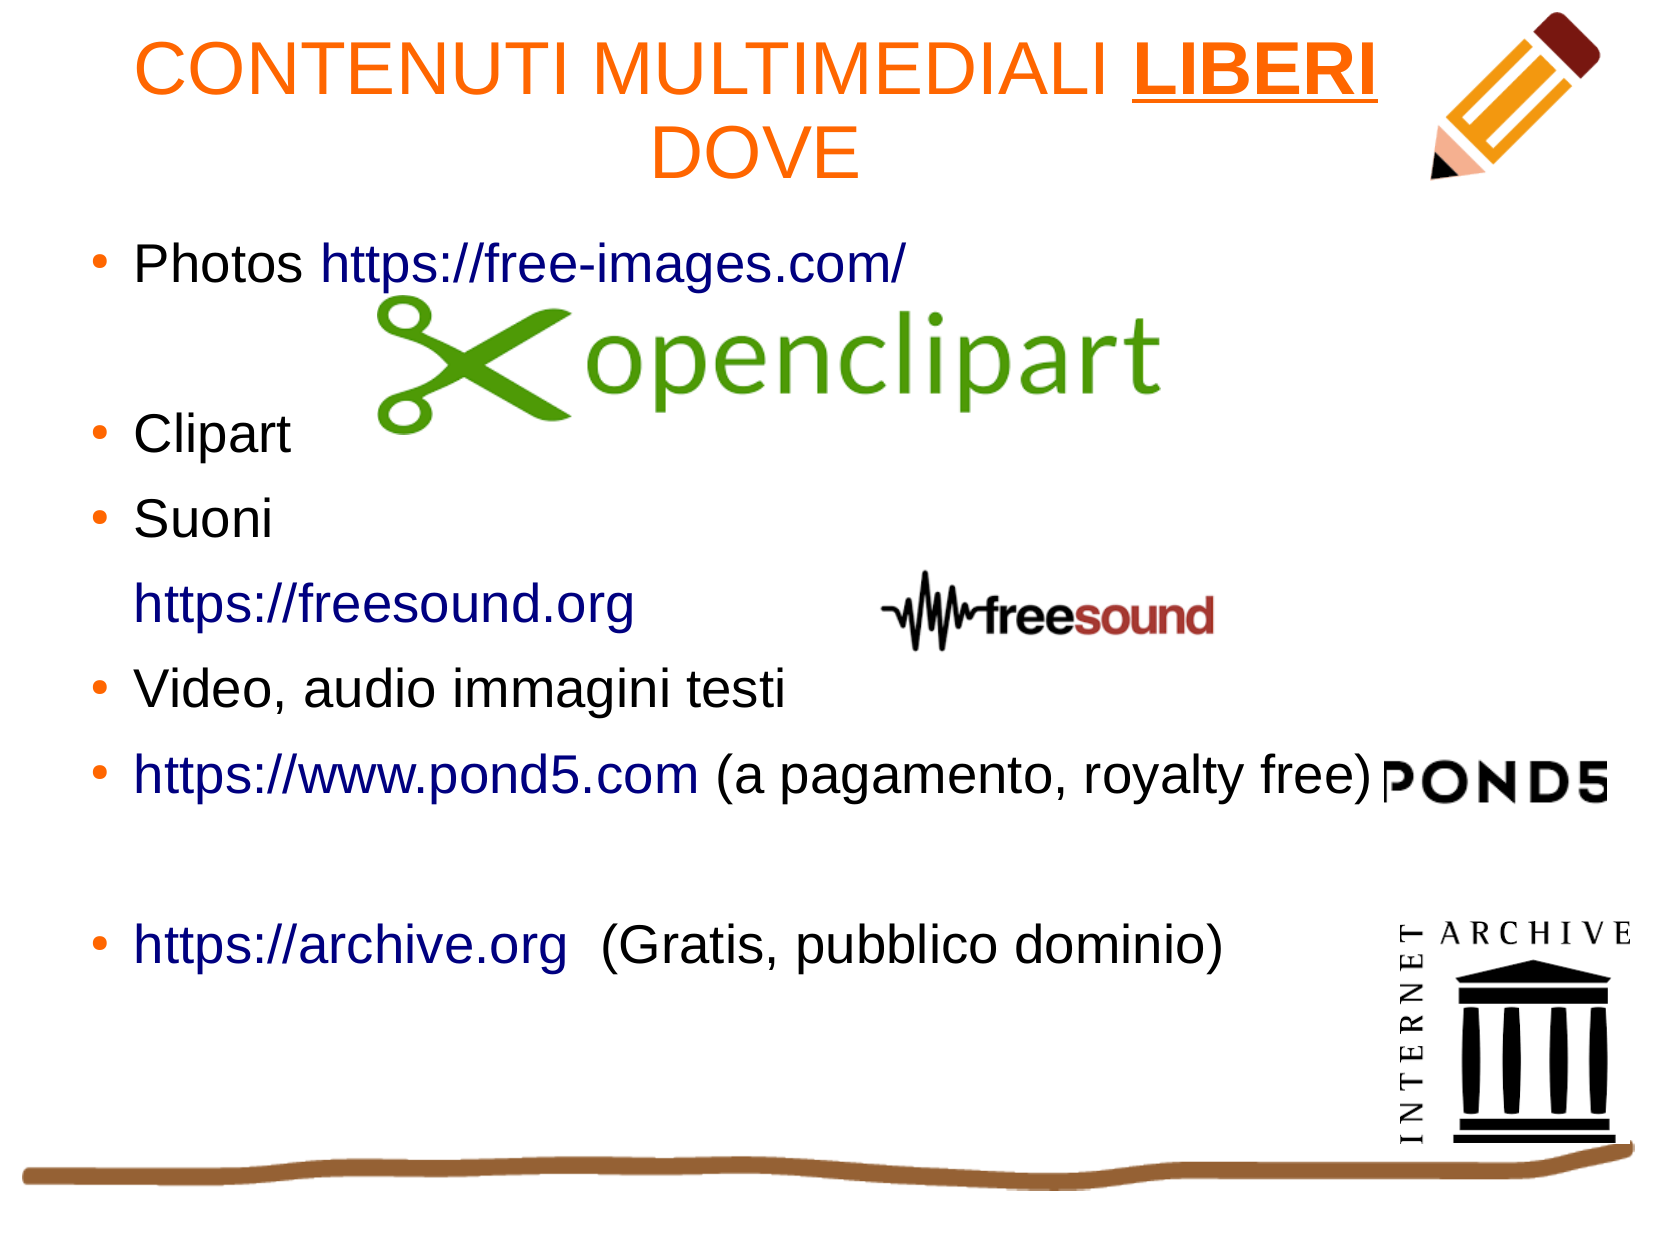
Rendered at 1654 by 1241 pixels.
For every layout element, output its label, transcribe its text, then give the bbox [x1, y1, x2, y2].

picture [22, 921, 1635, 1191]
picture [1430, 12, 1601, 181]
picture [877, 489, 1217, 741]
list Photos https://free-images.com/ Clipart Suoni https://freesound.org Video, audio immagini testi https://www.pond5.com (a pagamento, royalty free) https://archive.org (Gratis, pubblico dominio) [75, 147, 1565, 979]
title CONTENUTI MULTIMEDIALI LIBERI DOVE [82, 26, 1430, 147]
picture [377, 295, 1161, 435]
picture [1384, 720, 1607, 844]
